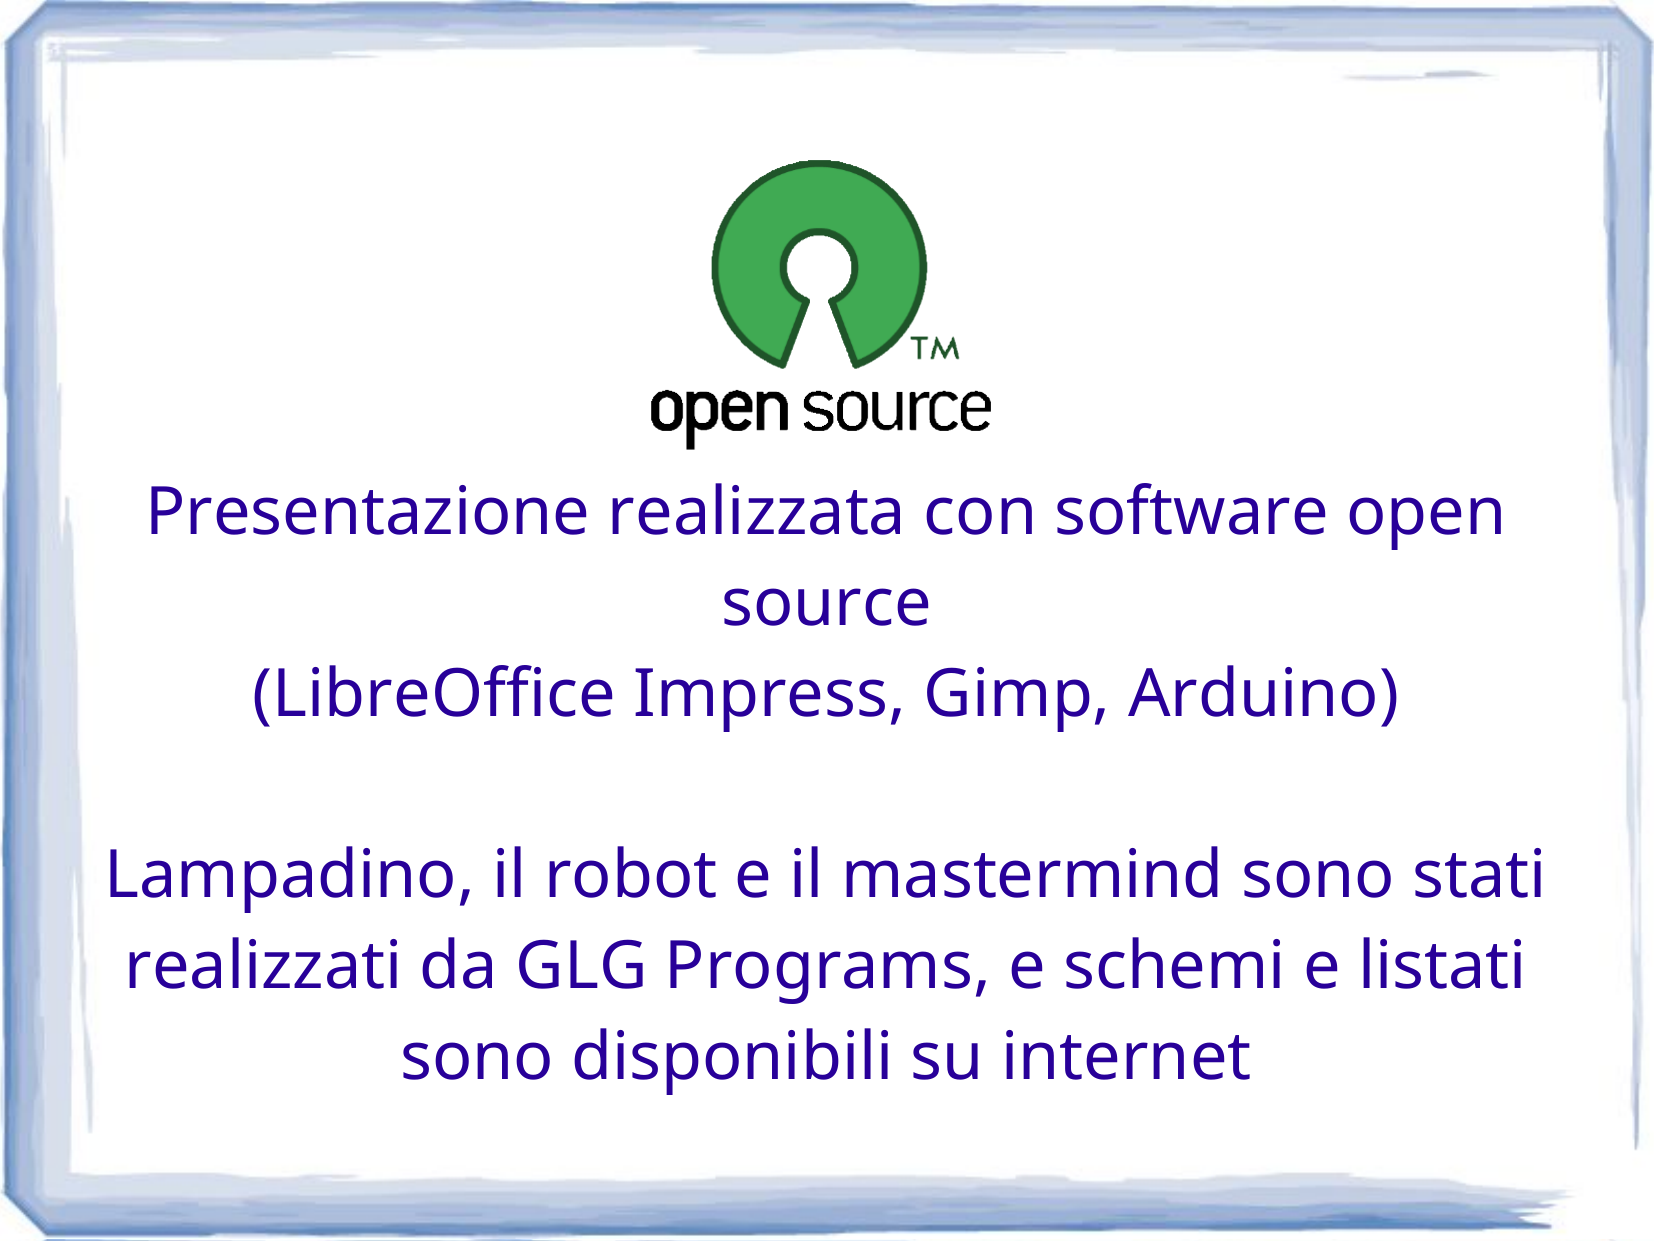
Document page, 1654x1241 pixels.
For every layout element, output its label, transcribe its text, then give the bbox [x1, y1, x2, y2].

subtitle Presentazione realizzata con software open source (LibreOffice Impress, Gimp, Arduino) Lampadino, il robot e il mastermind sono stati realizzati da GLG Programs, e schemi e listati sono disponibili su internet [82, 419, 1571, 1144]
picture [0, 0, 1654, 1241]
